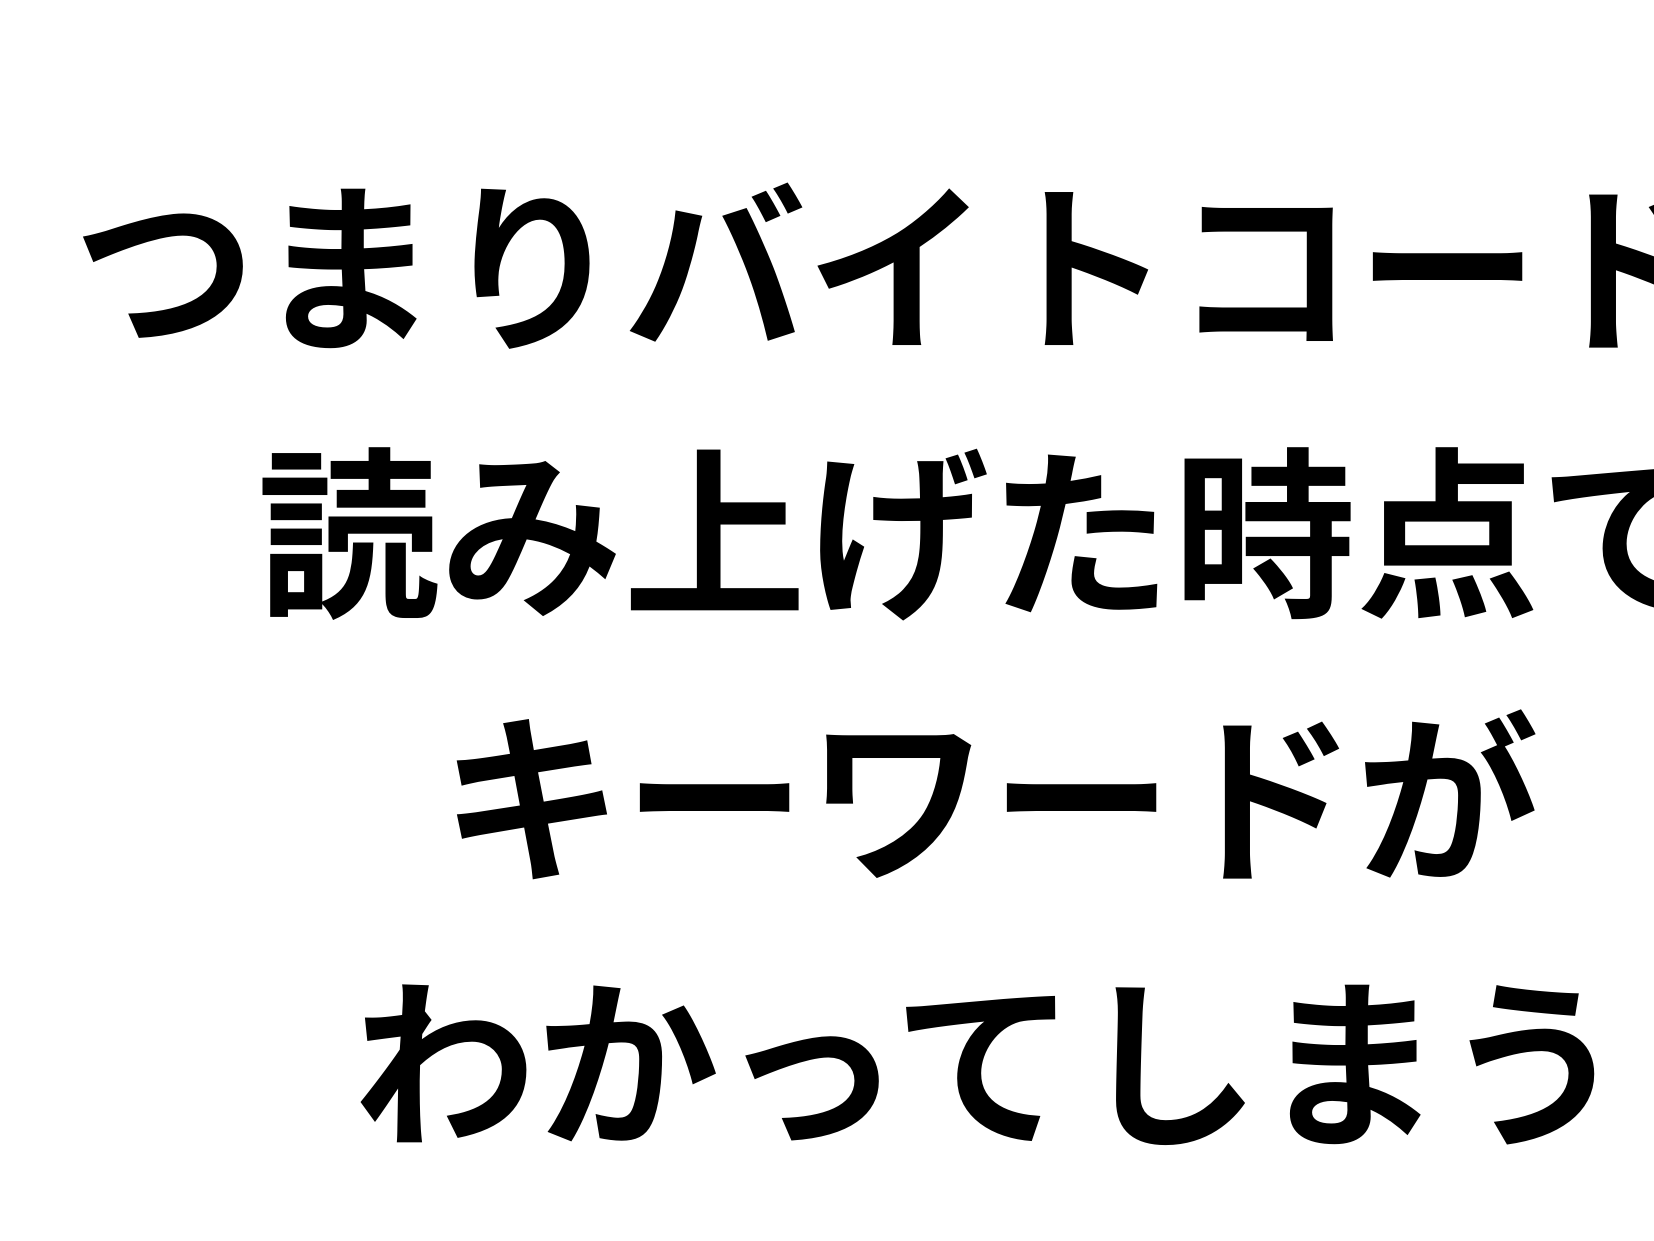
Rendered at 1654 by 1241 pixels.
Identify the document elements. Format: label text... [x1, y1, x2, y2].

text_box つまりバイトコードを 読み上げた時点で キーワードが わかってしまう [59, 118, 1598, 923]
